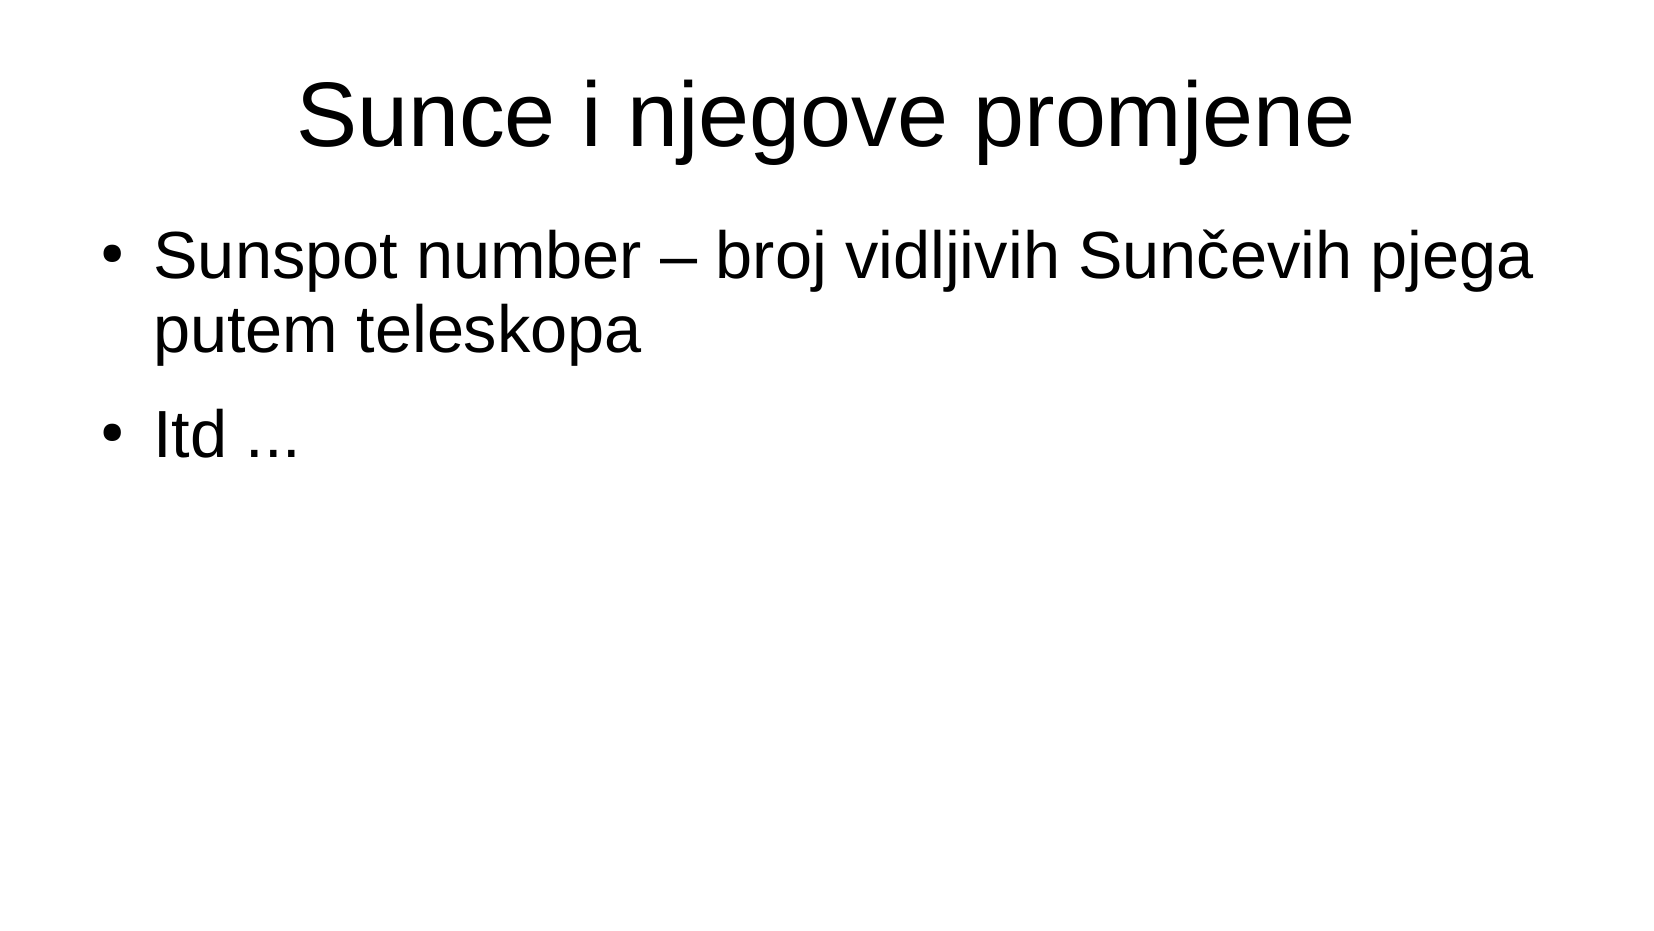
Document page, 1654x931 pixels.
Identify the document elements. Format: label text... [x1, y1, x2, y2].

list Sunspot number – broj vidljivih Sunčevih pjega putem teleskopa Itd ... [82, 217, 1571, 758]
title Sunce i njegove promjene [82, 37, 1571, 193]
